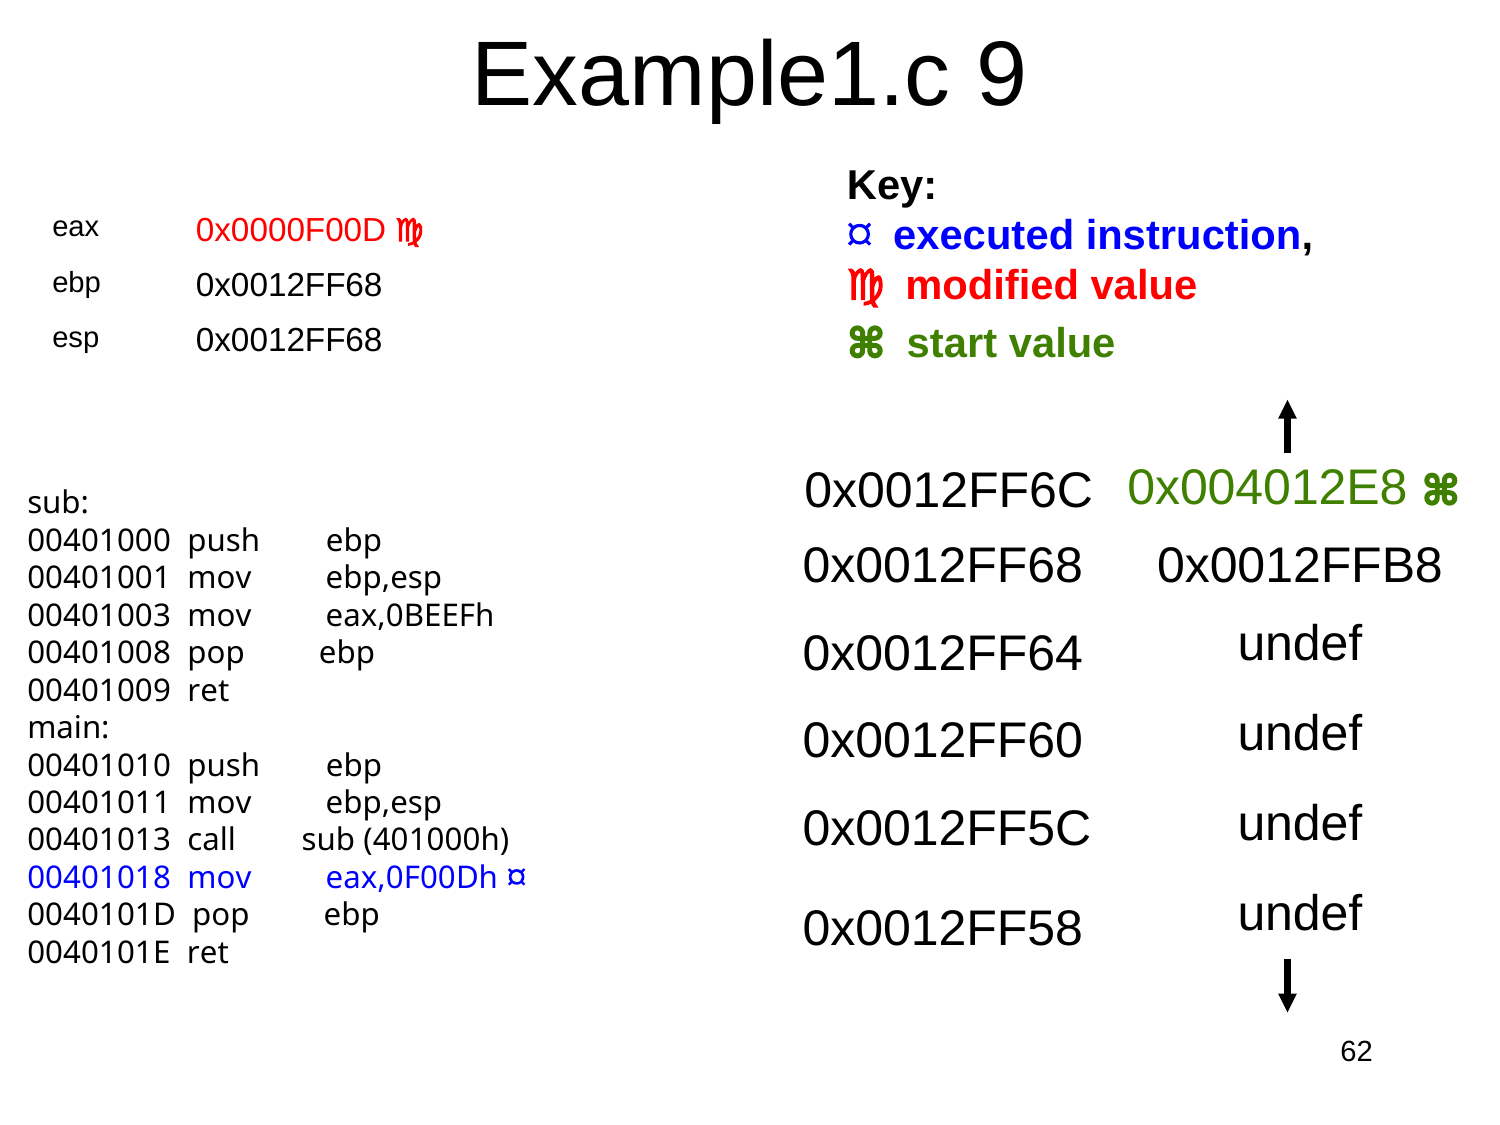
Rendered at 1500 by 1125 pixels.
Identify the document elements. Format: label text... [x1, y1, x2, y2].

table_cell ebp [38, 255, 181, 311]
text_box 0x0012FF5C [787, 787, 1107, 863]
title Example1.c 9 [112, 0, 1388, 163]
table_header 0x004012E8  [1112, 447, 1487, 525]
text_box sub: 00401000 push ebp 00401001 mov ebp,esp 00401003 mov eax,0BEEFh 00401008 pop ebp 00401009 ret main: 00401010 push ebp 00401011 mov ebp,esp 00401013 call sub (401000h) 00401018 mov eax,0F00Dh  0040101D pop ebp 0040101E ret [12, 474, 775, 1101]
text_box 0x0012FF64 [787, 612, 1098, 688]
text_box <number> [1074, 1025, 1388, 1101]
text_box 0x0012FF60 [787, 699, 1098, 776]
table_header eax [38, 200, 181, 255]
table_header 0x0000F00D  [181, 200, 525, 255]
text_box 0x0012FF58 [787, 887, 1098, 963]
table_header 0x0012FFB8 [1112, 525, 1487, 603]
table_cell undef [1112, 783, 1487, 872]
text_box Key: executed instruction, modified value start value [832, 149, 1340, 376]
table_cell 0x0012FF68 [181, 255, 525, 311]
table_cell undef [1112, 603, 1487, 692]
text_box 0x0012FF6C [789, 449, 1108, 526]
text_box 0x0012FF68 [787, 524, 1098, 601]
table_cell 0x0012FF68 [181, 311, 525, 366]
table_cell esp [38, 311, 181, 366]
table_cell undef [1112, 692, 1487, 783]
table_cell undef [1112, 872, 1487, 962]
